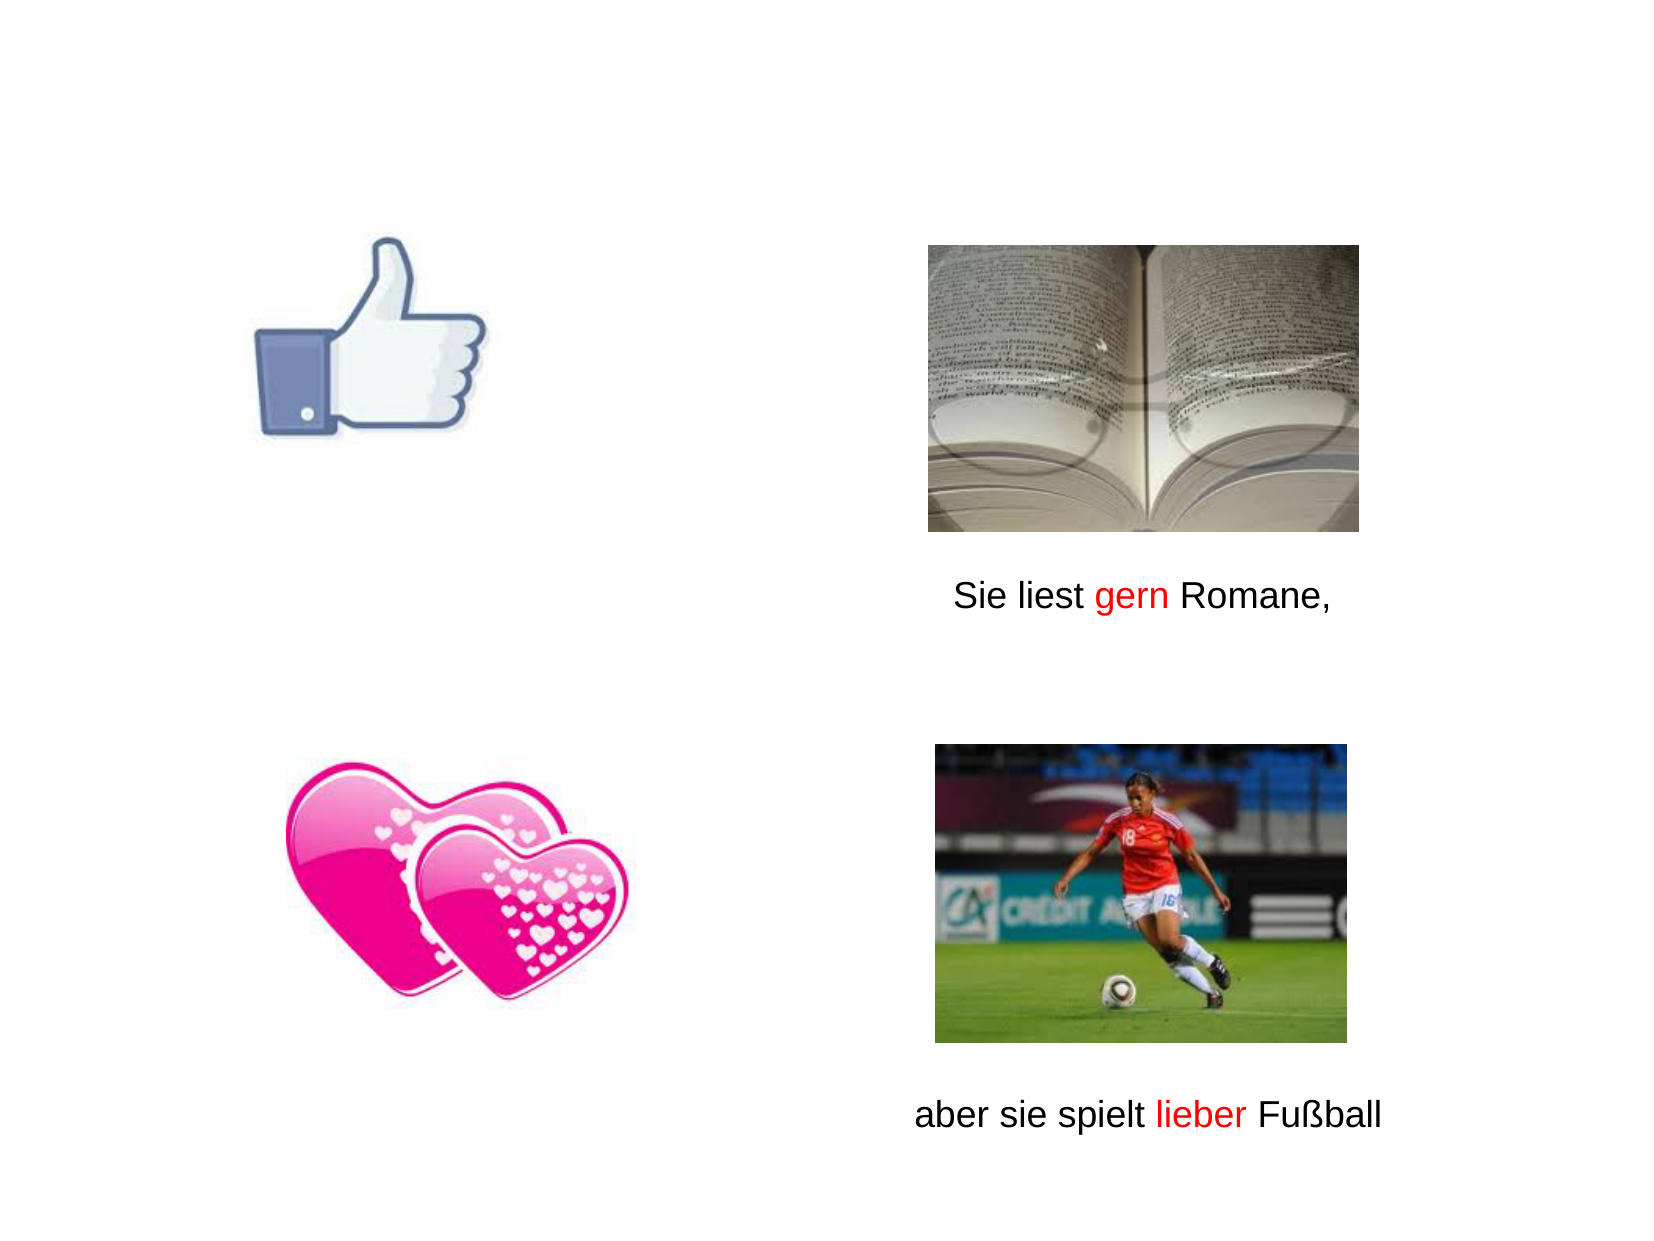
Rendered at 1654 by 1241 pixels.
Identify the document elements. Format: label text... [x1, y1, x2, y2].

picture [928, 245, 1359, 532]
picture [239, 231, 508, 449]
picture [286, 708, 638, 1061]
picture [935, 744, 1347, 1043]
text_box aber sie spielt lieber Fußball [899, 1086, 1398, 1144]
text_box Sie liest gern Romane, [938, 566, 1347, 624]
